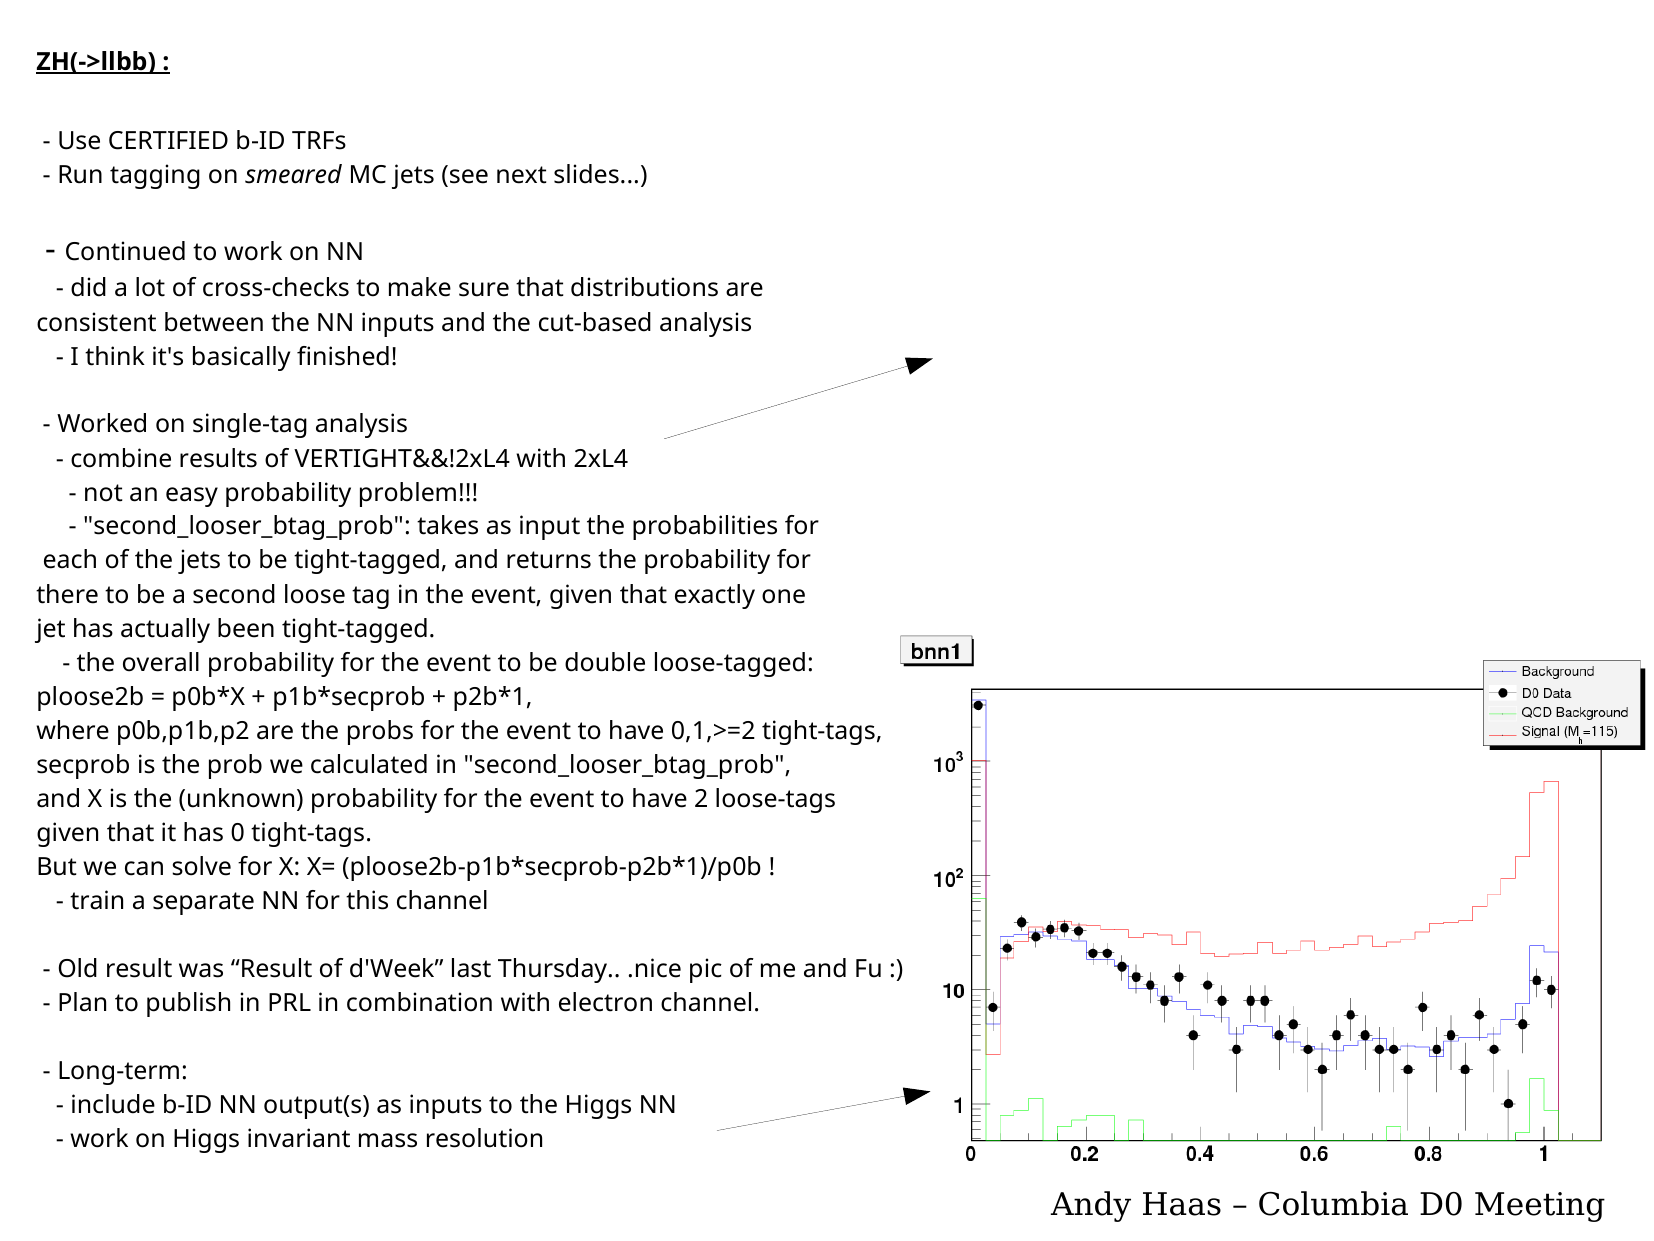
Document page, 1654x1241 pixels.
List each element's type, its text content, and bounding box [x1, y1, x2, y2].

picture [977, 625, 1654, 1175]
text_box ZH(->llbb) : - Use CERTIFIED b-ID TRFs - Run tagging on smeared MC jets (see next slides...) - Continued to work on NN - did a lot of cross-checks to make sure that distributions are consistent between the NN inputs and the cut-based analysis - I think it's basically finished! - Worked on single-tag analysis - combine results of VERTIGHT&&!2xL4 with 2xL4 - not an easy probability problem!!! - "second_looser_btag_prob": takes as input the probabilities for each of the jets to be tight-tagged, and returns the probability for there to be a second loose tag in the event, given that exactly one jet has actually been tight-tagged. - the overall probability for the event to be double loose-tagged: ploose2b = p0b*X + p1b*secprob + p2b*1, where p0b,p1b,p2 are the probs for the event to have 0,1,>=2 tight-tags, secprob is the prob we calculated in "second_looser_btag_prob", and X is the (unknown) probability for the event to have 2 loose-tags given that it has 0 tight-tags. But we can solve for X: X= (ploose2b-p1b*secprob-p2b*1)/p0b ! - train a separate NN for this channel - Old result was “Result of d'Week” last Thursday.. .nice pic of me and Fu :) - Plan to publish in PRL in combination with electron channel. - Long-term: - include b-ID NN output(s) as inputs to the Higgs NN - work on Higgs invariant mass resolution [36, 43, 977, 1187]
